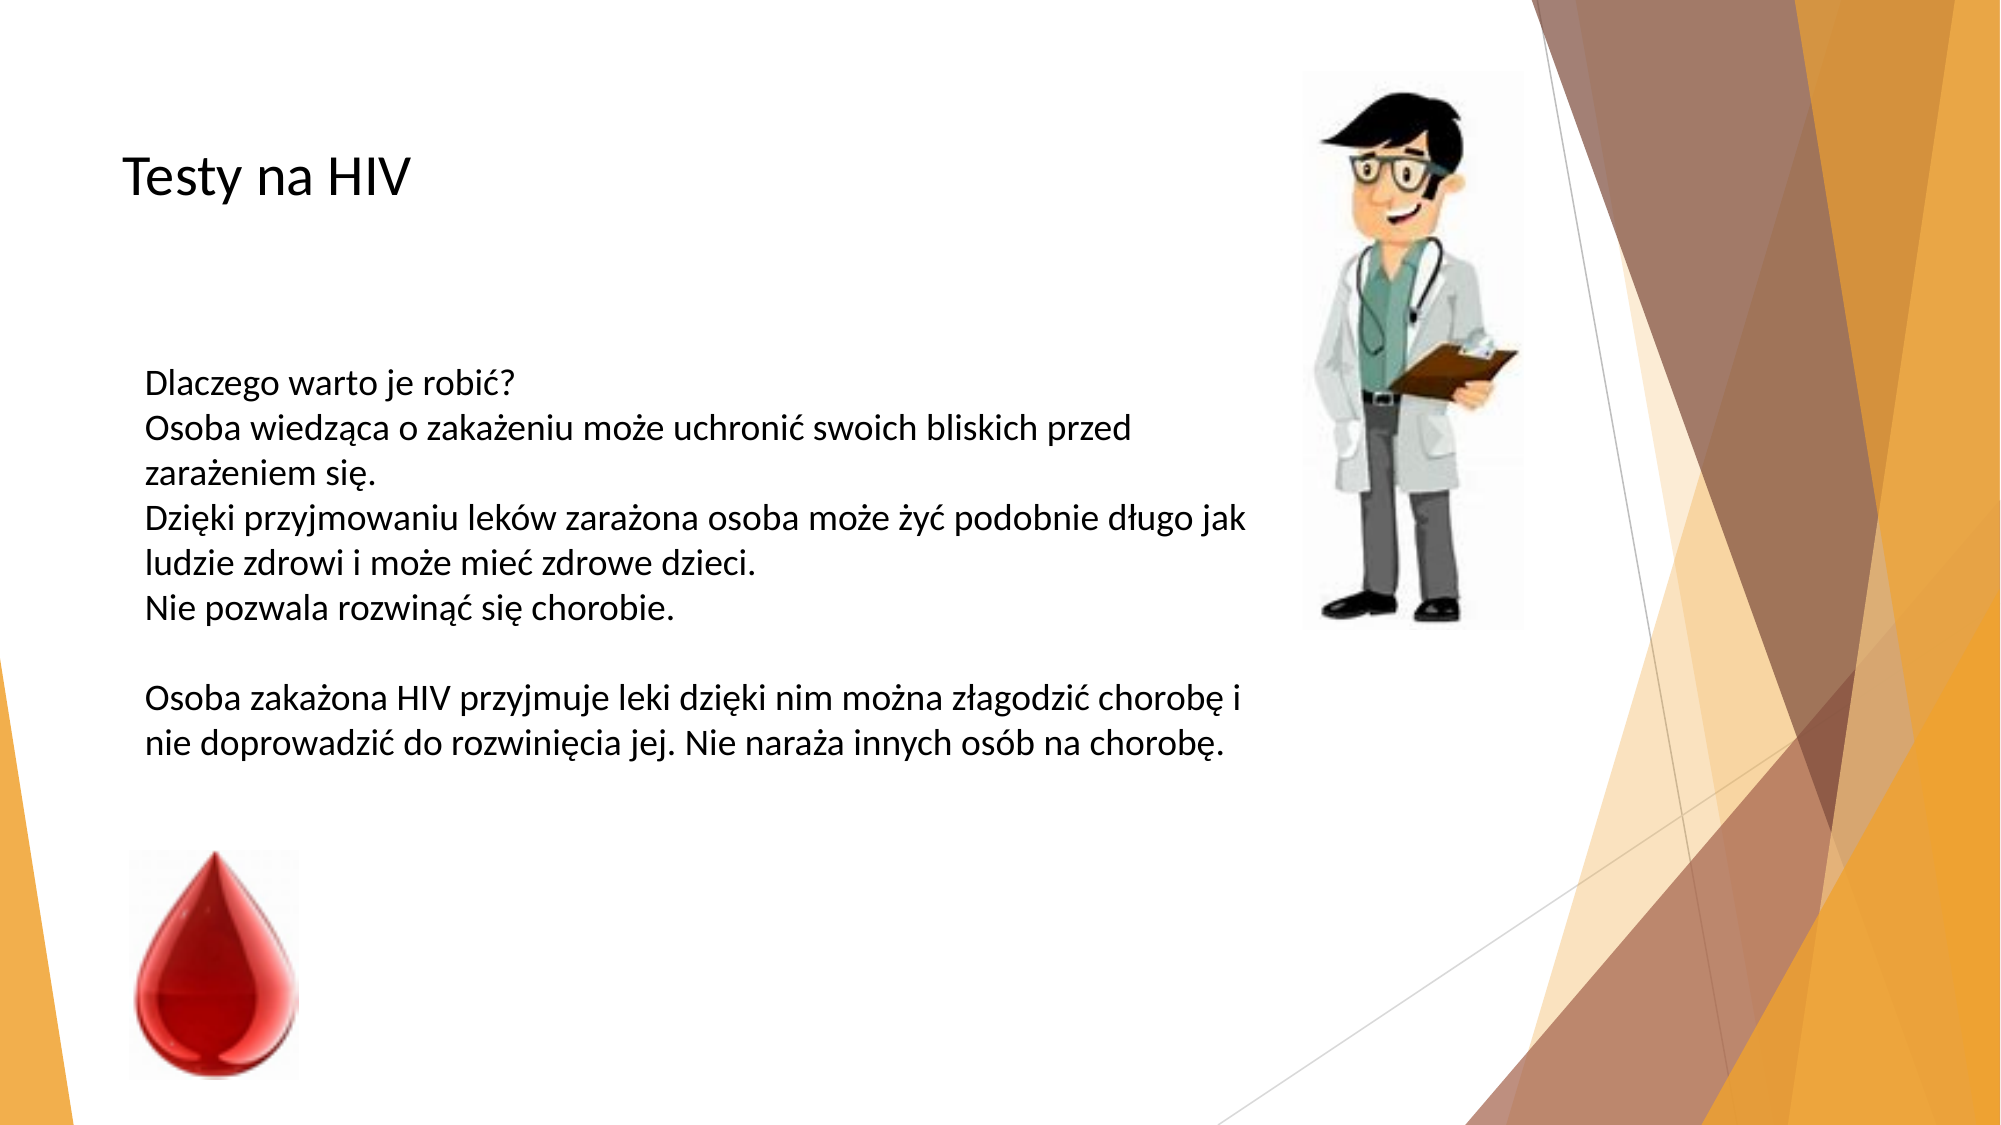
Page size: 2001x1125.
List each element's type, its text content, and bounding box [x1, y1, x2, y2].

text_box Dlaczego warto je robić? Osoba wiedząca o zakażeniu może uchronić swoich bliskich przed zarażeniem się. Dzięki przyjmowaniu leków zarażona osoba może żyć podobnie długo jak ludzie zdrowi i może mieć zdrowe dzieci. Nie pozwala rozwinąć się chorobie. Osoba zakażona HIV przyjmuje leki dzięki nim można złagodzić chorobę i nie doprowadzić do rozwinięcia jej. Nie naraża innych osób na chorobę. [129, 350, 1303, 775]
text_box Testy na HIV [107, 129, 1017, 216]
picture [129, 850, 299, 1080]
picture [1302, 71, 1524, 630]
